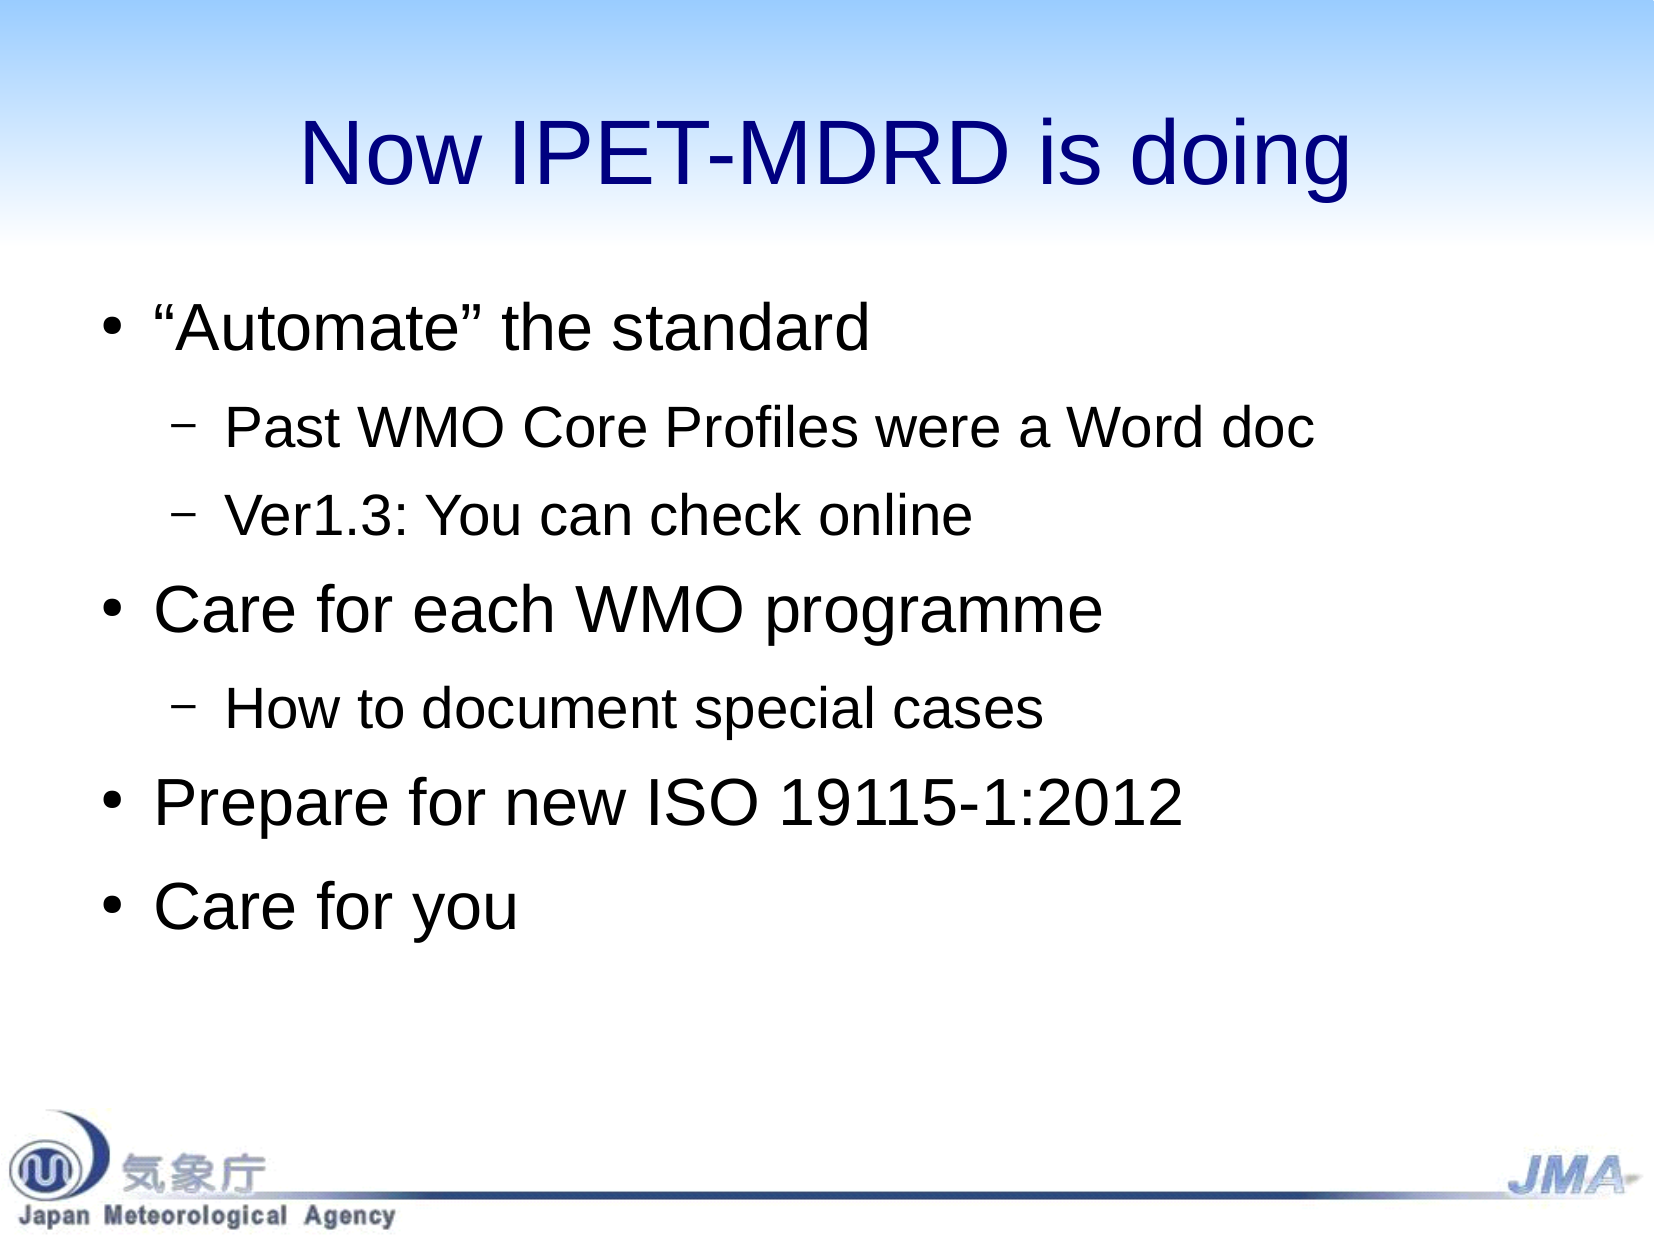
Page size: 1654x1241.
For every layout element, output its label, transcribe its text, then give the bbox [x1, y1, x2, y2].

title Now IPET-MDRD is doing [82, 49, 1571, 257]
list “Automate” the standard Past WMO Core Profiles were a Word doc Ver1.3: You can check online Care for each WMO programme How to document special cases Prepare for new ISO 19115-1:2012 Care for you [82, 290, 1571, 1010]
picture [1, 1108, 1654, 1241]
